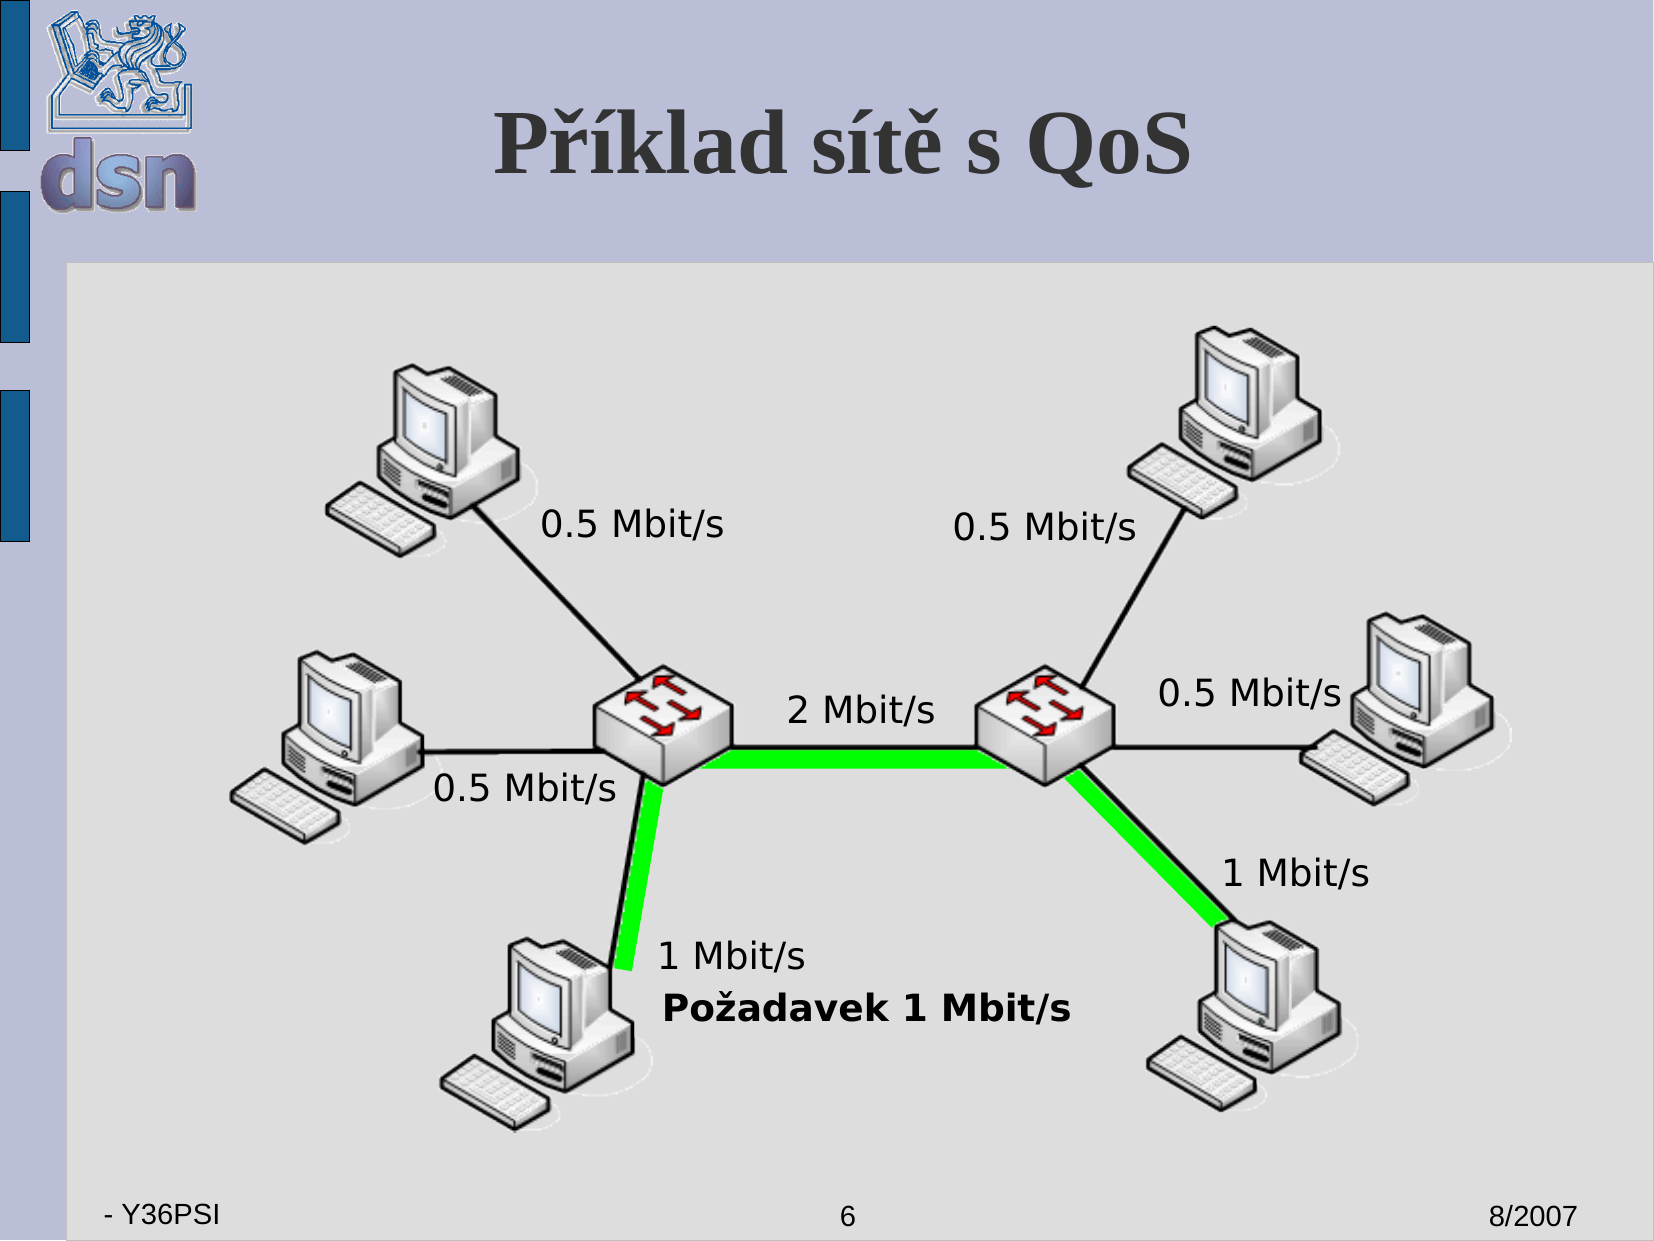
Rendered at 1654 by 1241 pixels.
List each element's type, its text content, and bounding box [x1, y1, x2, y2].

text_box 1 Mbit/s [1206, 844, 1386, 904]
text_box 0.5 Mbit/s [524, 495, 740, 554]
text_box 2 Mbit/s [771, 681, 970, 740]
picture [229, 324, 1512, 1133]
text_box 0.5 Mbit/s [937, 498, 1153, 557]
title Příklad sítě s QoS [210, 38, 1478, 247]
text_box 0.5 Mbit/s [1142, 664, 1358, 723]
text_box 1 Mbit/s [642, 927, 821, 987]
text_box 0.5 Mbit/s [417, 759, 633, 818]
text_box Požadavek 1 Mbit/s [647, 979, 1087, 1038]
picture [10, 10, 223, 230]
